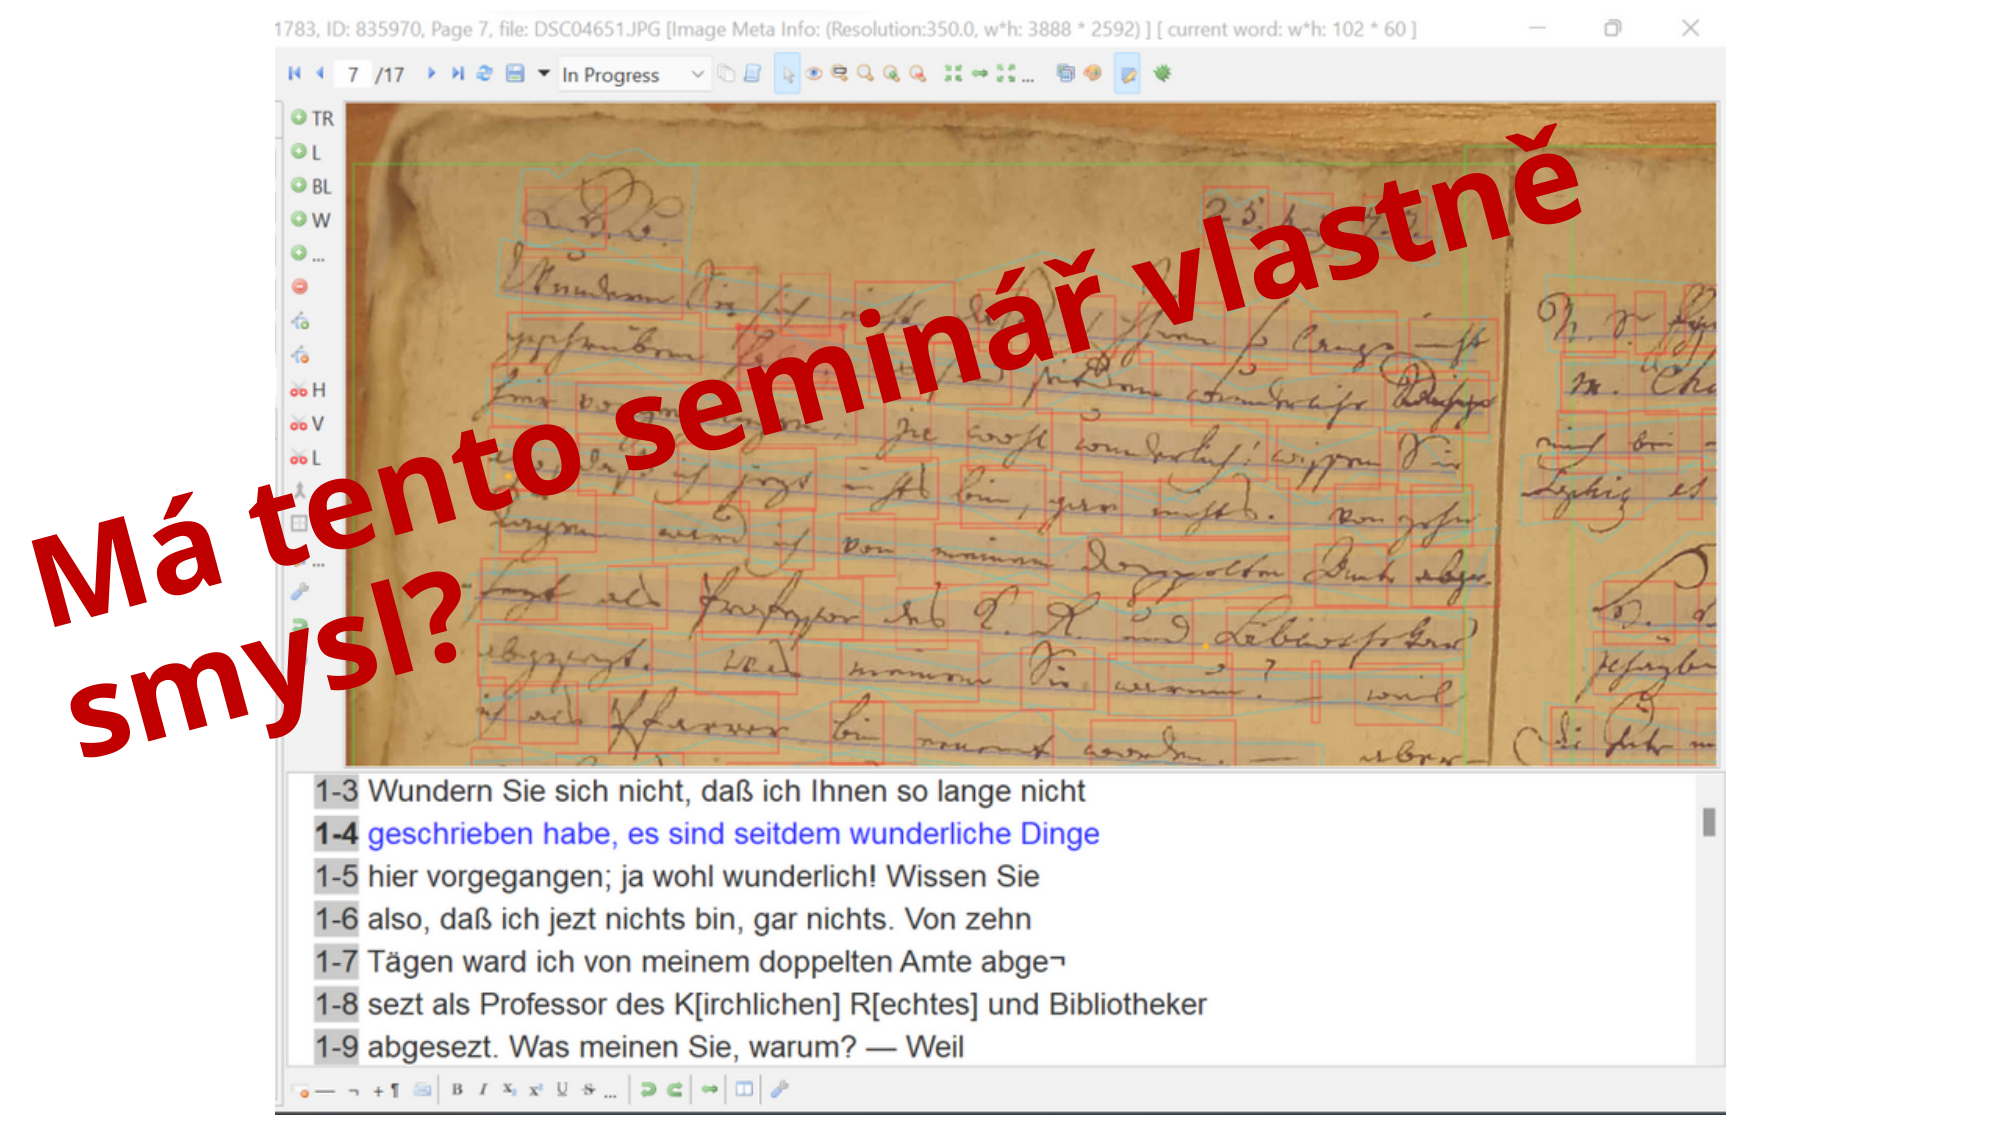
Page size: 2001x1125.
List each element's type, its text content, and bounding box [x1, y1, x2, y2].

title Má tento seminář vlastně smysl? [0, 0, 2000, 876]
picture [275, 10, 1589, 365]
picture [275, 436, 1726, 1115]
